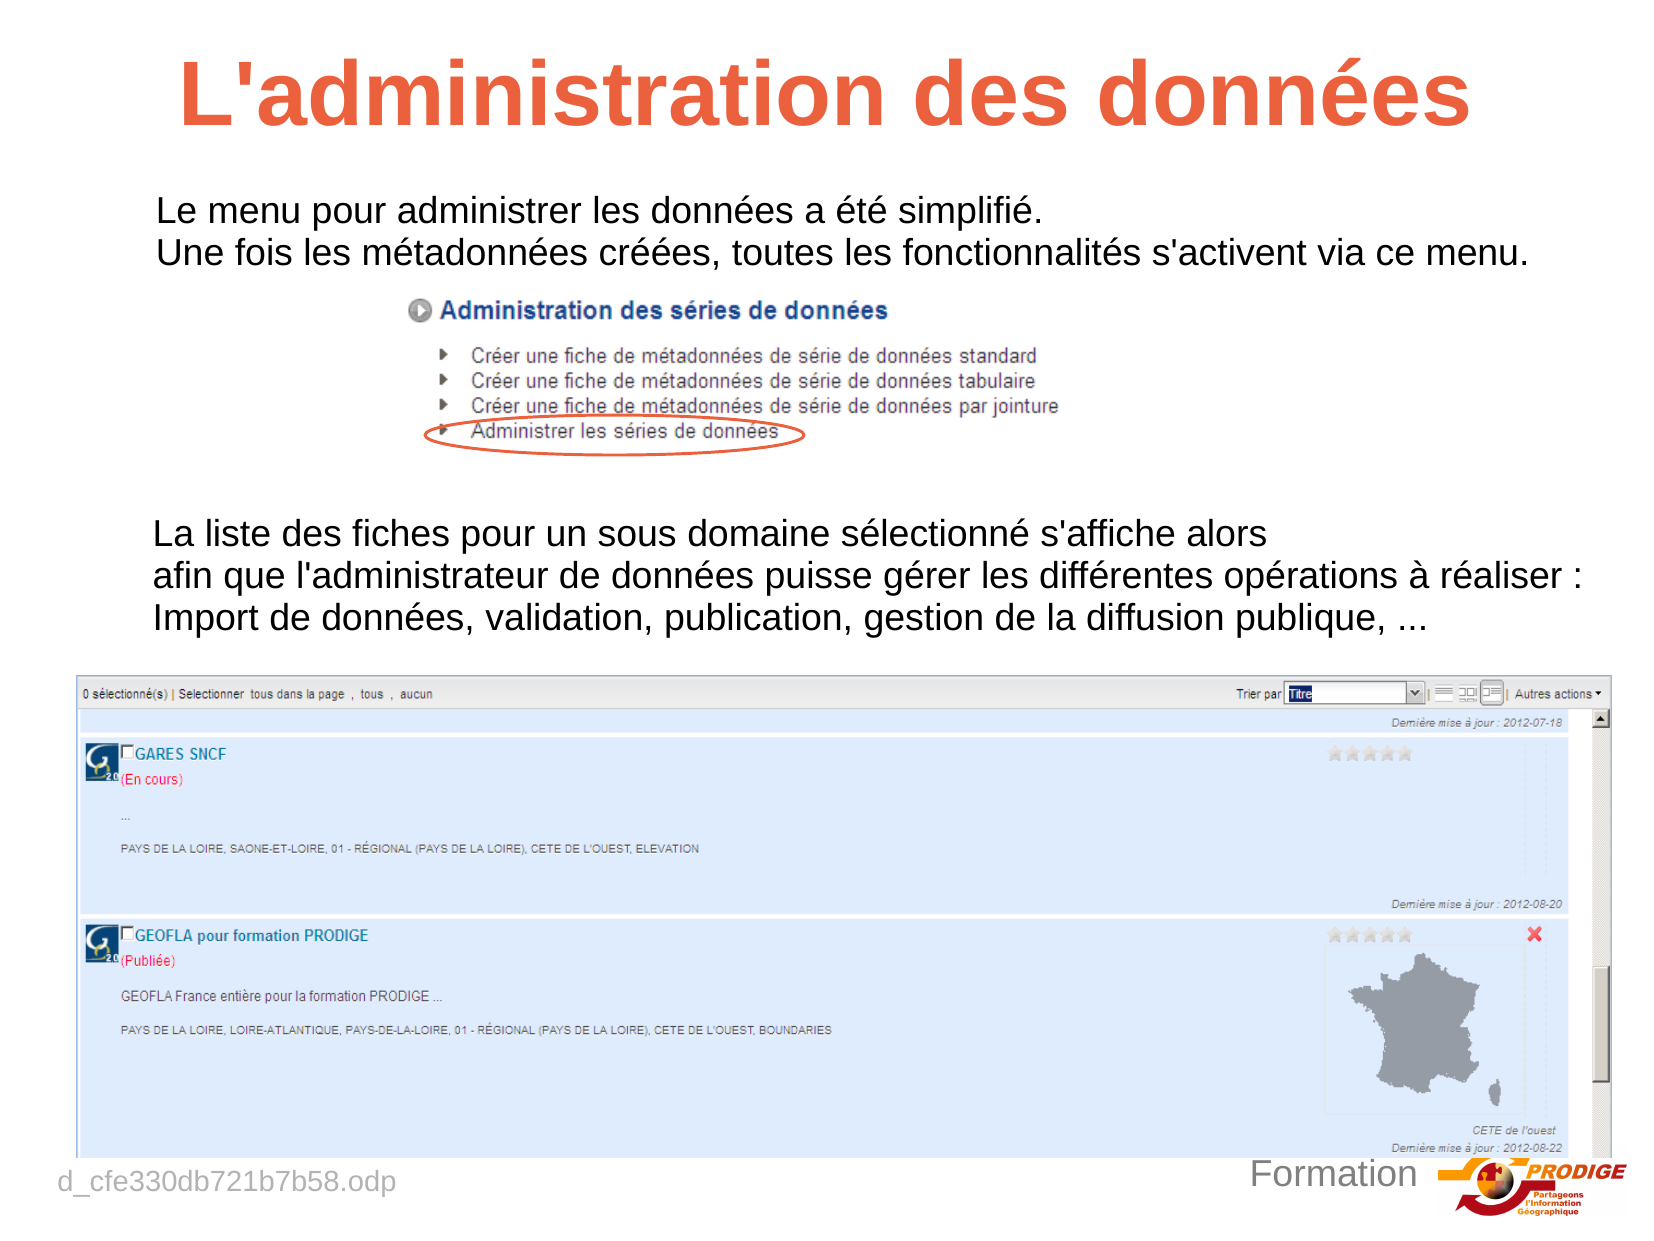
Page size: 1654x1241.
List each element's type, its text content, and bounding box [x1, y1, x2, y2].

picture [76, 675, 1627, 1216]
title L'administration des données [82, 0, 1571, 191]
text_box La liste des fiches pour un sous domaine sélectionné s'affiche alors afin que l'administrateur de données puisse gérer les différentes opérations à réaliser : Import de données, validation, publication, gestion de la diffusion publique, ... [137, 505, 1599, 647]
text_box Le menu pour administrer les données a été simplifié. Une fois les métadonnées créées, toutes les fonctionnalités s'activent via ce menu. [141, 182, 1545, 282]
picture [390, 285, 1092, 458]
